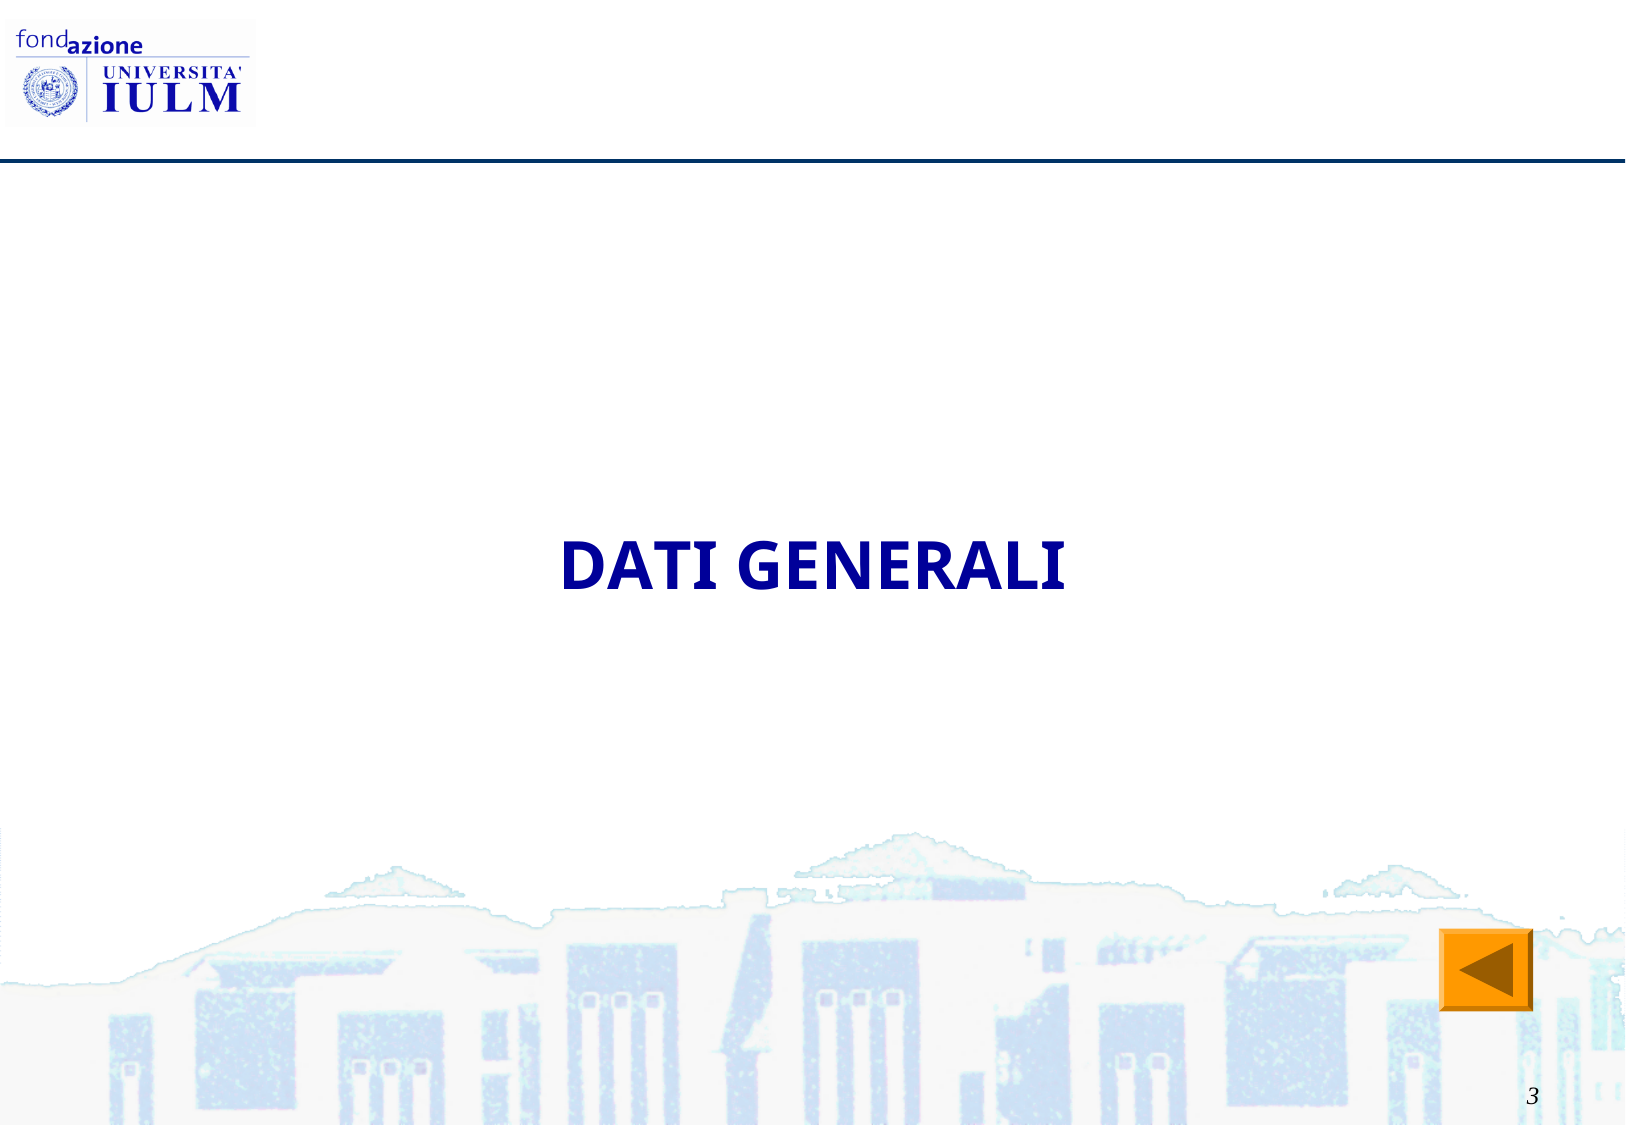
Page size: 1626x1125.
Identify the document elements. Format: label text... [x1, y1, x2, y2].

text_box [1440, 928, 1534, 1012]
picture [5, 19, 256, 127]
text_box DATI GENERALI [121, 469, 1504, 657]
text_box (valori medi, scala 1-7) [1438, 928, 1445, 1012]
